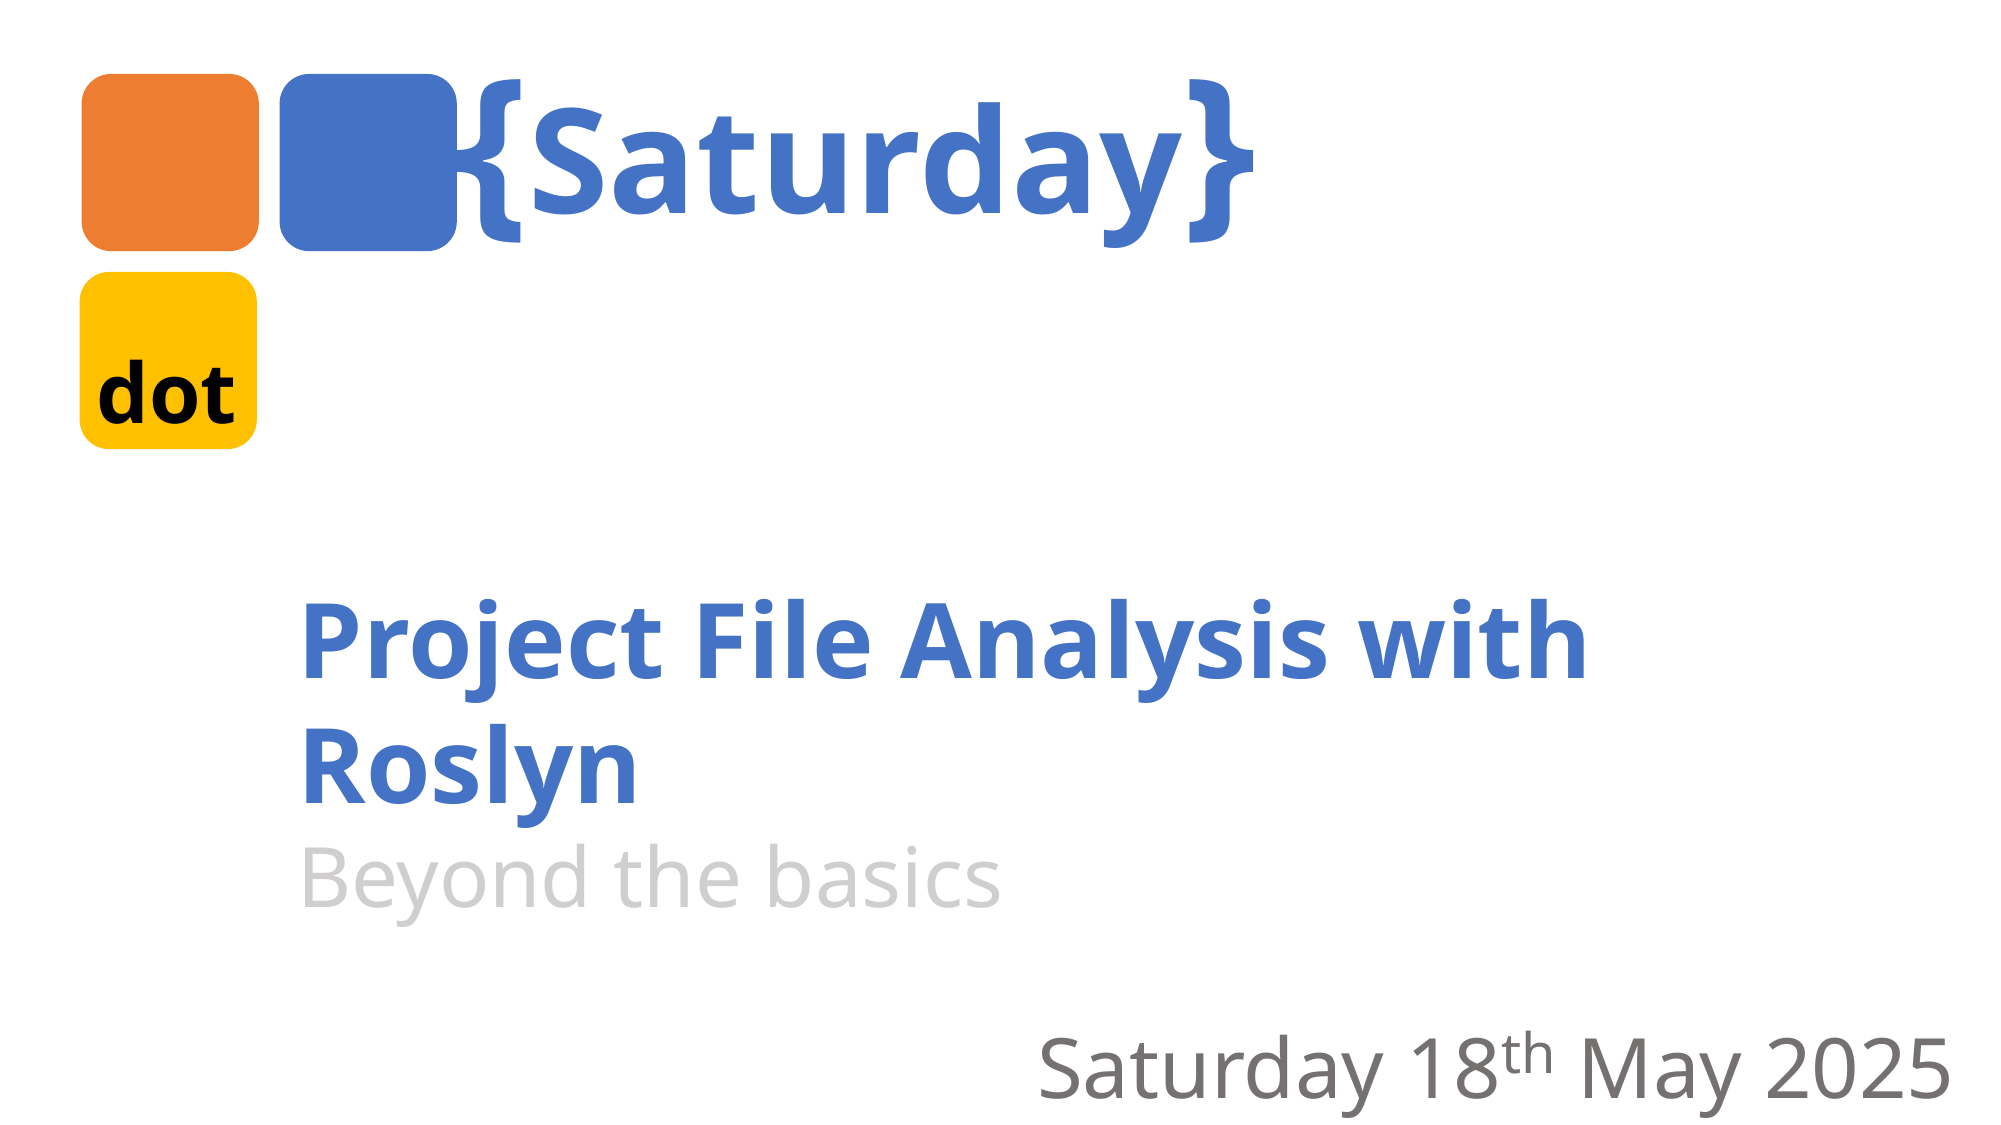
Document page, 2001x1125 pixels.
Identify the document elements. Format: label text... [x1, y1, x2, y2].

text_box dot [0, 332, 267, 449]
text_box Saturday 18th May 2025 [1022, 1007, 2000, 1124]
text_box [81, 73, 259, 252]
text_box [79, 271, 257, 332]
text_box [279, 73, 439, 213]
text_box ned [267, 213, 698, 482]
text_box {Saturday} [439, 18, 1233, 261]
text_box Project File Analysis with Roslyn Beyond the basics [282, 567, 1930, 810]
